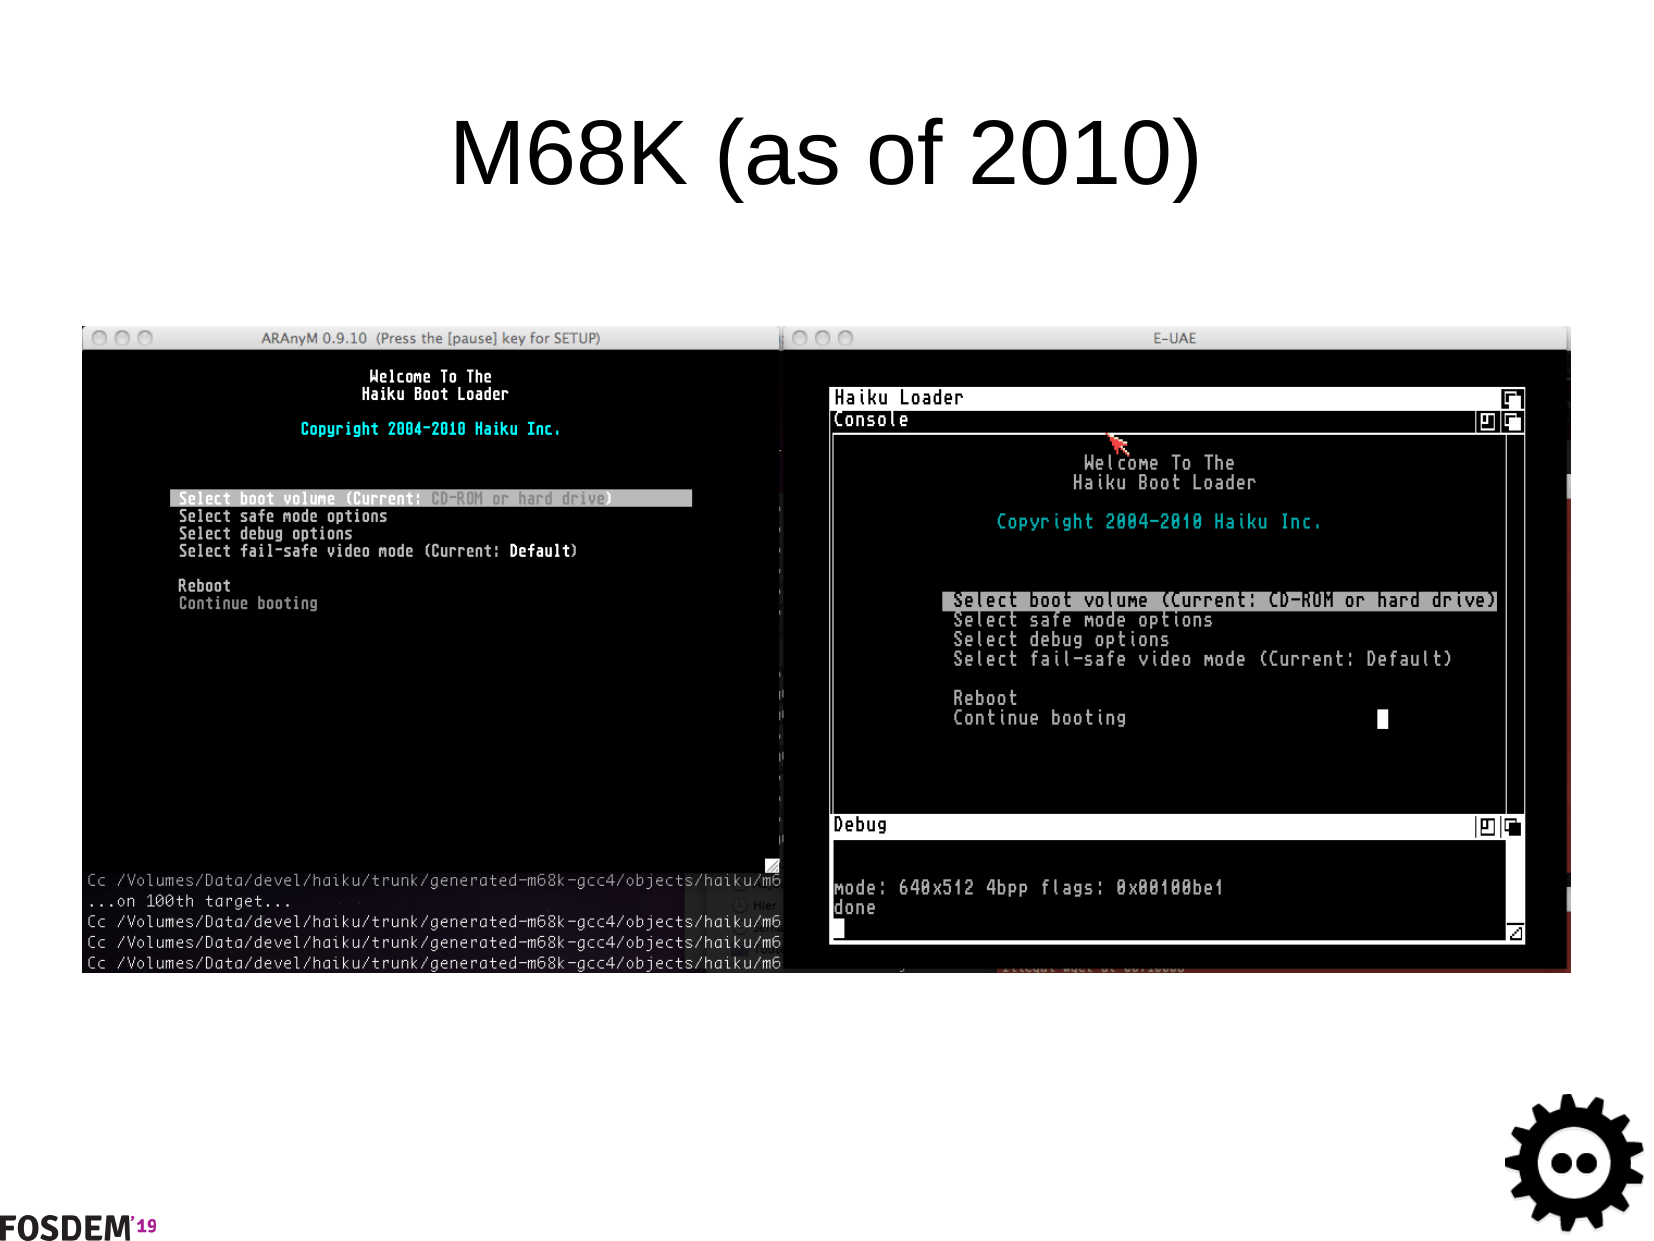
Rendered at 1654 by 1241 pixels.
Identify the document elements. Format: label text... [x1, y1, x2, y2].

title M68K (as of 2010) [82, 49, 1571, 257]
picture [1505, 1094, 1648, 1235]
picture [0, 1215, 156, 1241]
picture [82, 326, 1571, 973]
